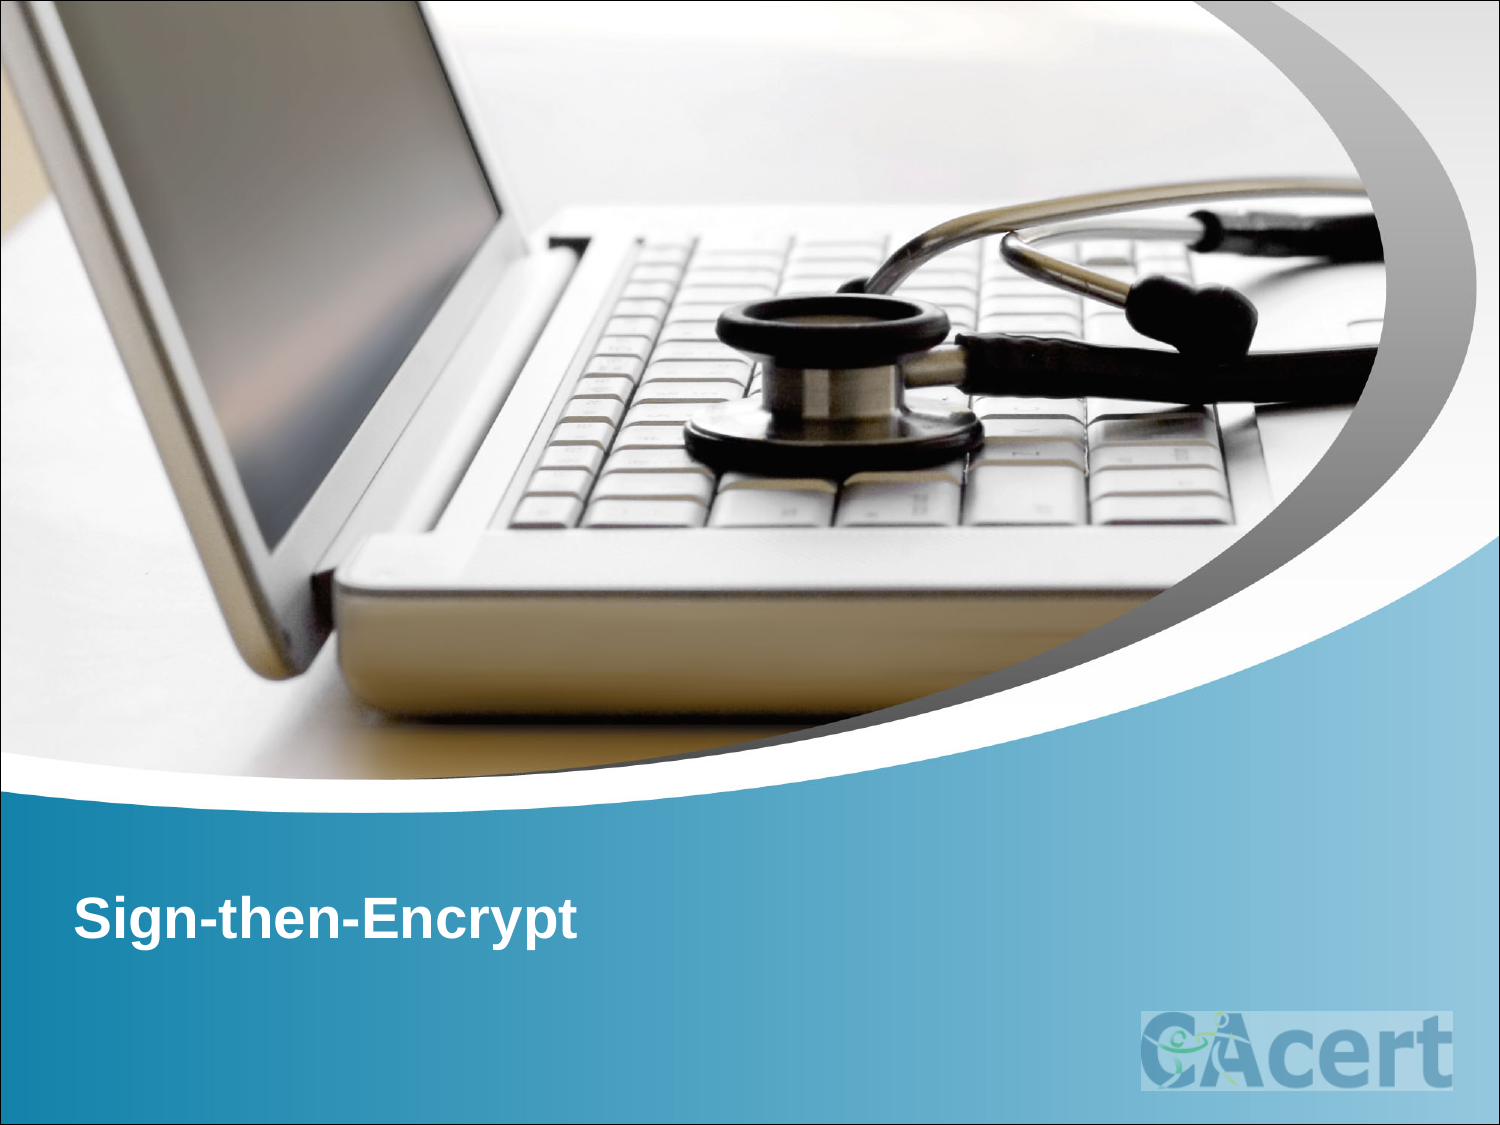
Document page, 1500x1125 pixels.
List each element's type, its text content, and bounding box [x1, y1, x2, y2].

picture [1, 1, 1499, 1124]
title Sign-then-Encrypt [58, 847, 1431, 959]
